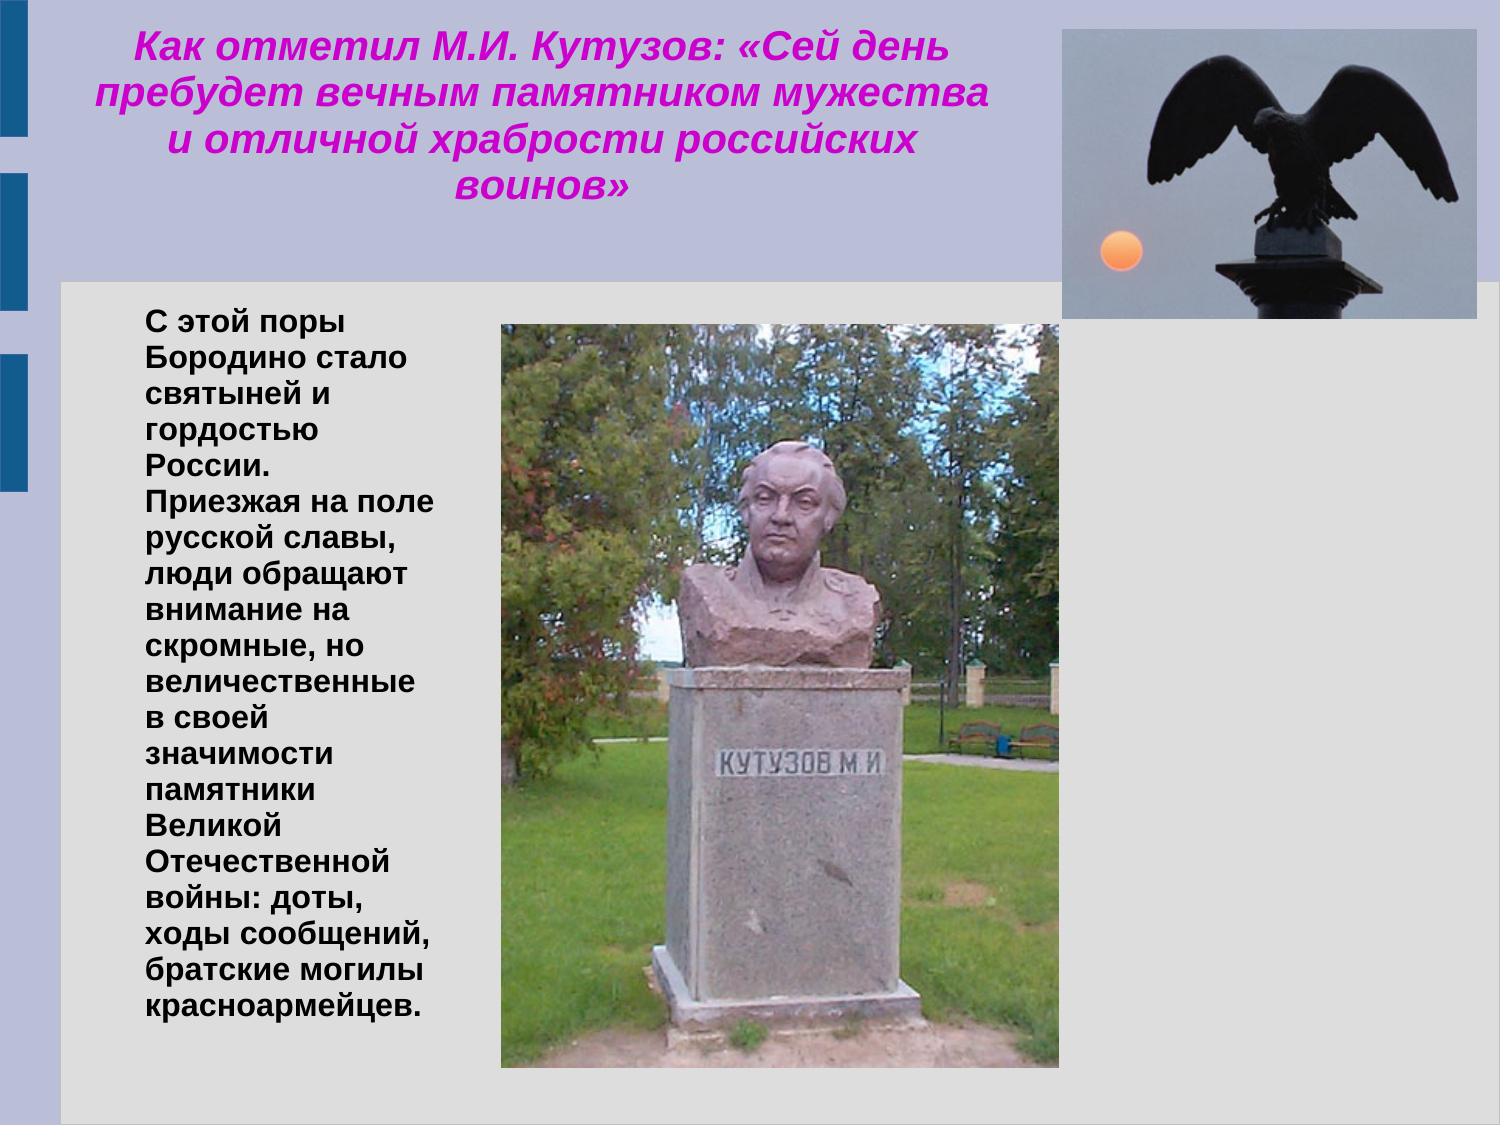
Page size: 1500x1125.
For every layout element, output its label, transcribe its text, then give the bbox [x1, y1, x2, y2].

title Как отметил М.И. Кутузов: «Сей день пребудет вечным памятником мужества и отличной храбрости российских воинов» [74, 11, 1010, 267]
text_box С этой поры Бородино стало святыней и гордостью России. Приезжая на поле русской славы, люди обращают внимание на скромные, но величественные в своей значимости памятники Великой Отечественной войны: доты, ходы сообщений, братские могилы красноармейцев. [58, 295, 450, 1034]
picture [501, 324, 1059, 1068]
picture [1062, 29, 1477, 319]
